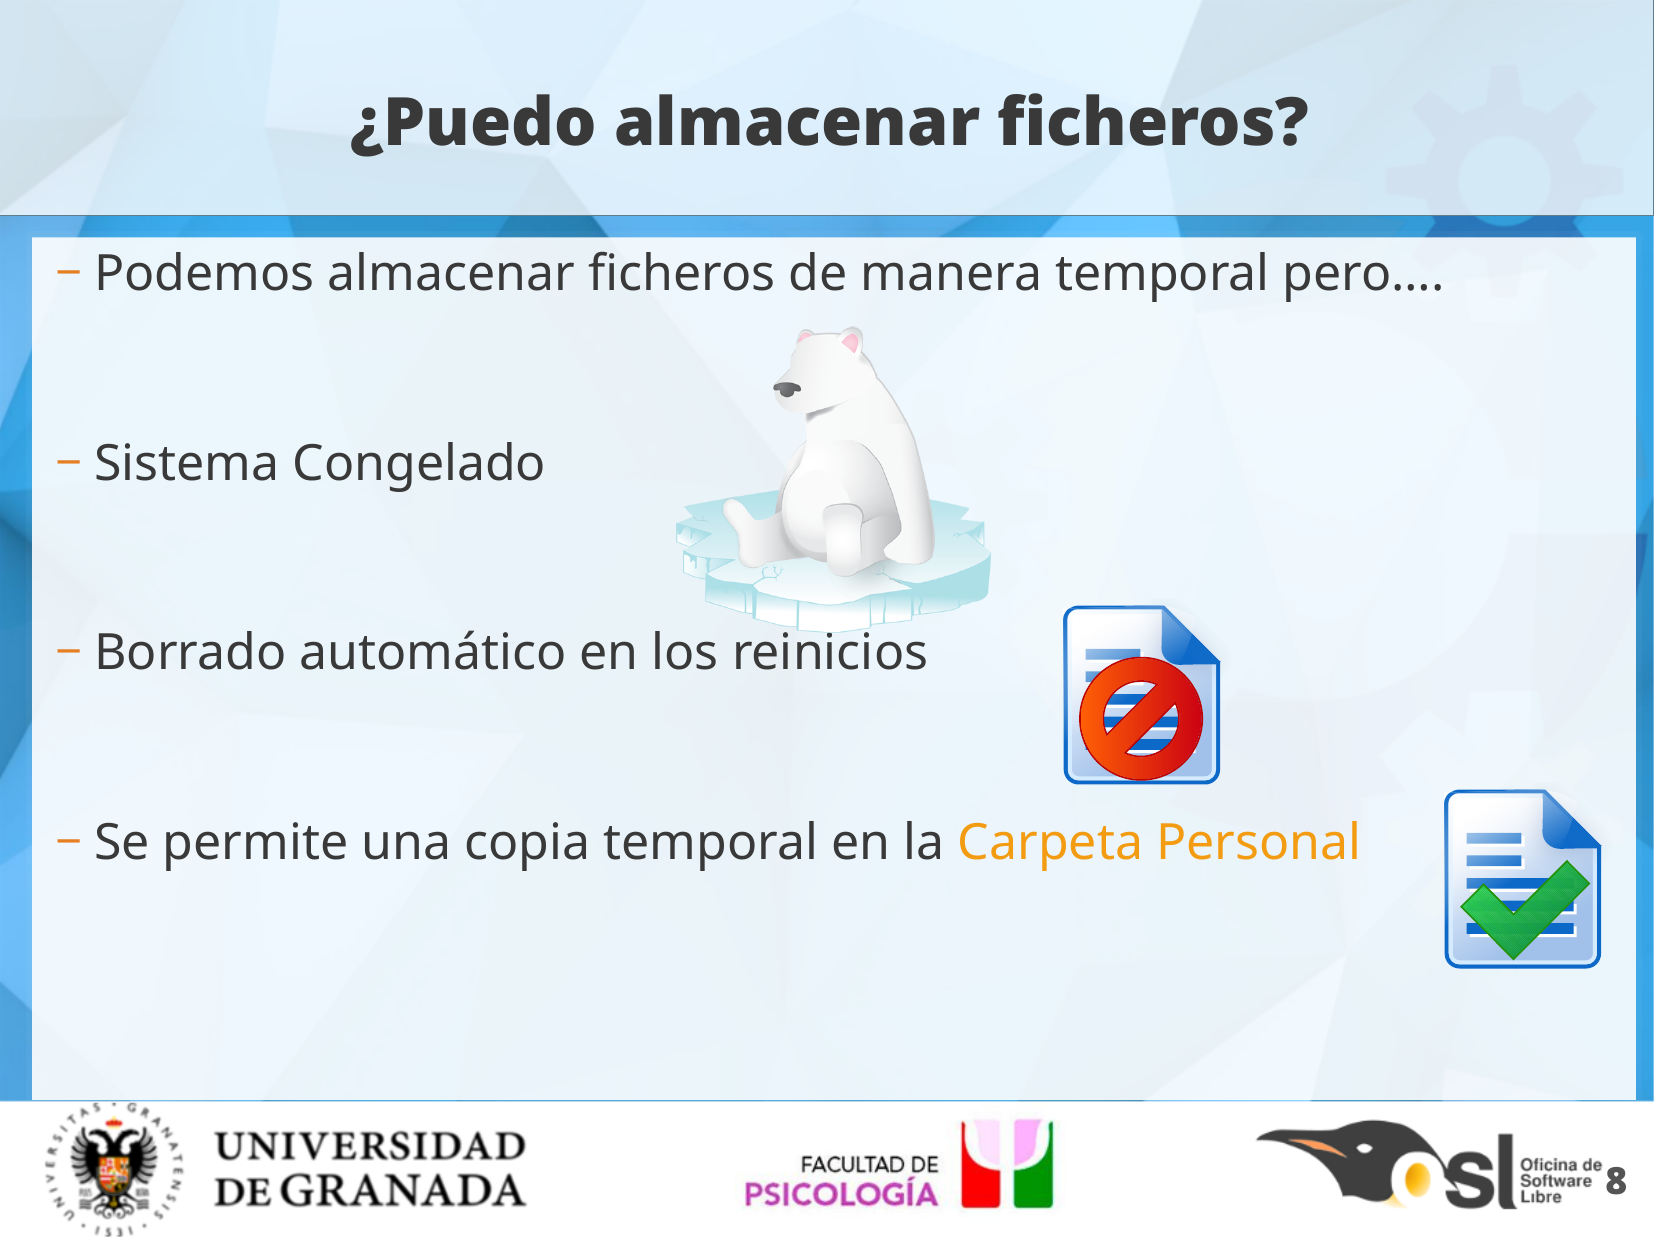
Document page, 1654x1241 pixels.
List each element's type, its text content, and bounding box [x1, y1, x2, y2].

picture [0, 216, 1654, 1241]
title ¿Puedo almacenar ficheros? [26, 24, 1634, 216]
list Podemos almacenar ficheros de manera temporal pero…. Sistema Congelado Borrado automático en los reinicios Se permite una copia temporal en la Carpeta Personal [32, 237, 1636, 1100]
